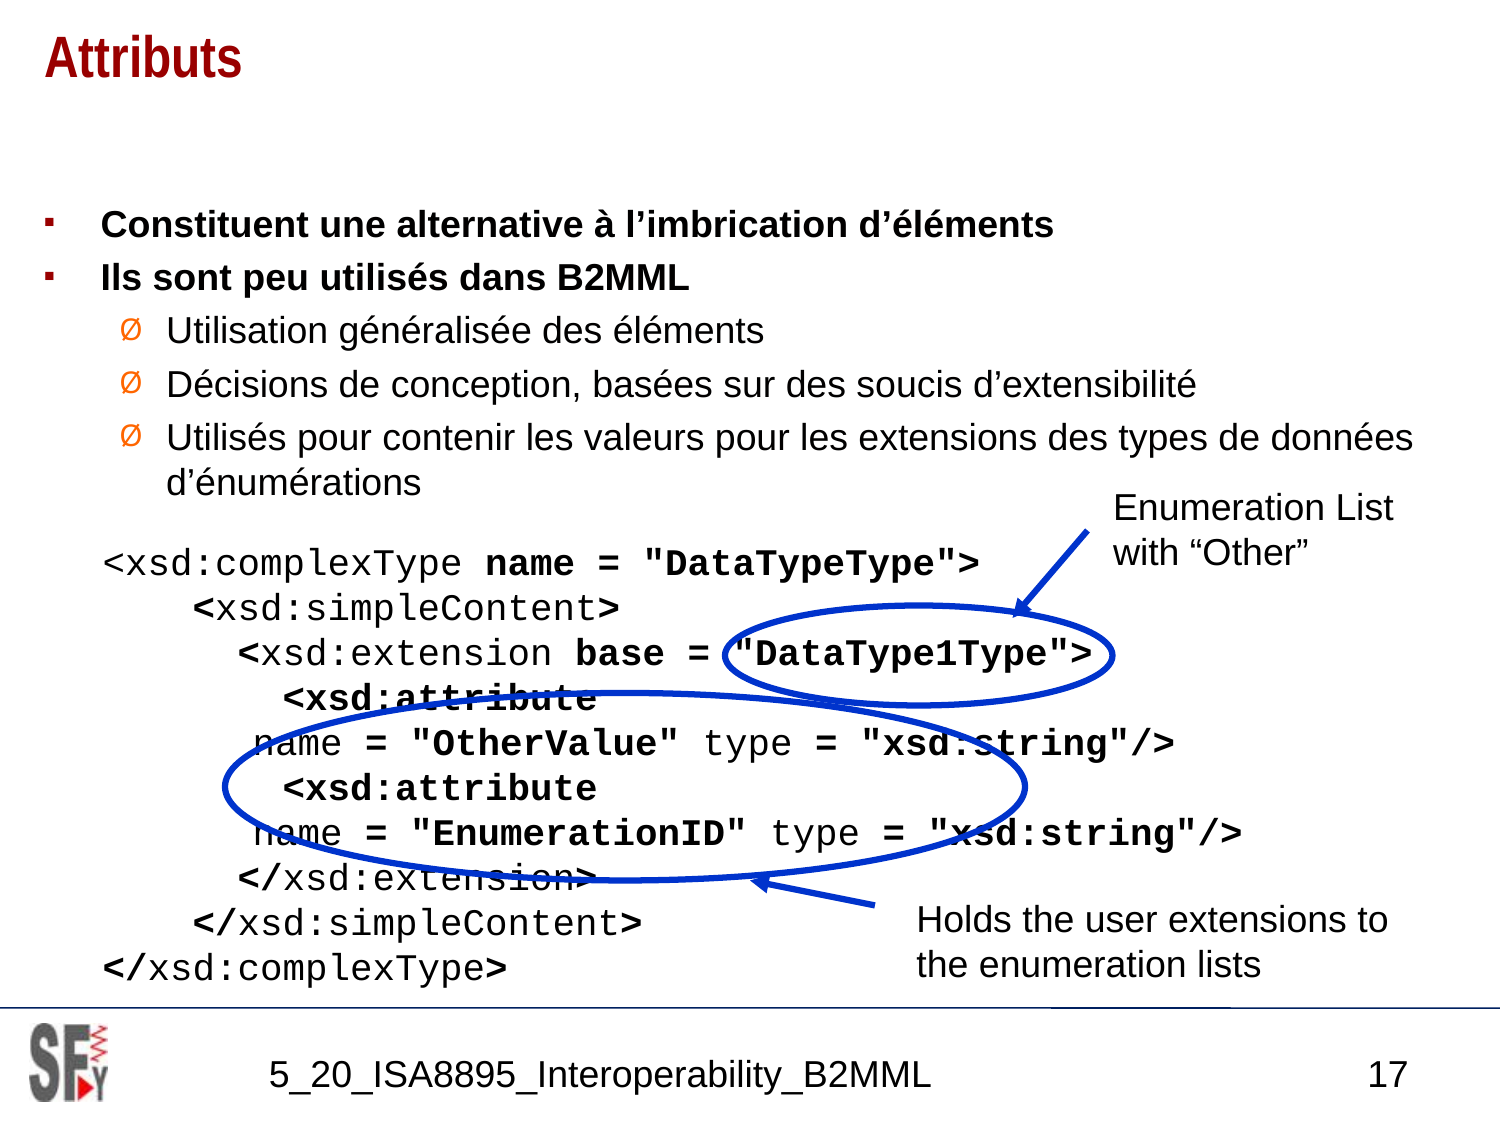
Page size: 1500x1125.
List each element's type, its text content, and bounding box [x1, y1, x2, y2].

text_box Enumeration List with “Other” [1098, 467, 1410, 581]
text_box <xsd:complexType name = "DataTypeType"> <xsd:simpleContent> <xsd:extension base = "DataType1Type"> <xsd:attribute name = "OtherValue" type = "xsd:string"/> <xsd:attribute name = "EnumerationID" type = "xsd:string"/> </xsd:extension> </xsd:simpleContent> </xsd:complexType> [729, 609, 1109, 702]
slide_number <numéro> [1352, 1034, 1490, 1103]
text_box <xsd:complexType name = "DataTypeType"> <xsd:simpleContent> <xsd:extension base = "DataType1Type"> <xsd:attribute name = "OtherValue" type = "xsd:string"/> <xsd:attribute name = "EnumerationID" type = "xsd:string"/> </xsd:extension> </xsd:simpleContent> </xsd:complexType> [229, 697, 1021, 877]
list Constituent une alternative à l’imbrication d’éléments Ils sont peu utilisés dans B2MML Utilisation généralisée des éléments Décisions de conception, basées sur des soucis d’extensibilité Utilisés pour contenir les valeurs pour les extensions des types de données d’énumérations [29, 184, 1471, 523]
footer 5_20_ISA8895_Interoperability_B2MML [253, 1034, 1336, 1103]
text_box <xsd:complexType name = "DataTypeType"> <xsd:simpleContent> <xsd:extension base = "DataType1Type"> <xsd:attribute name = "OtherValue" type = "xsd:string"/> <xsd:attribute name = "EnumerationID" type = "xsd:string"/> </xsd:extension> </xsd:simpleContent> </xsd:complexType> [87, 530, 1450, 996]
title Attributs [29, 12, 1471, 138]
picture [29, 1023, 108, 1102]
text_box Holds the user extensions to the enumeration lists [901, 880, 1404, 994]
